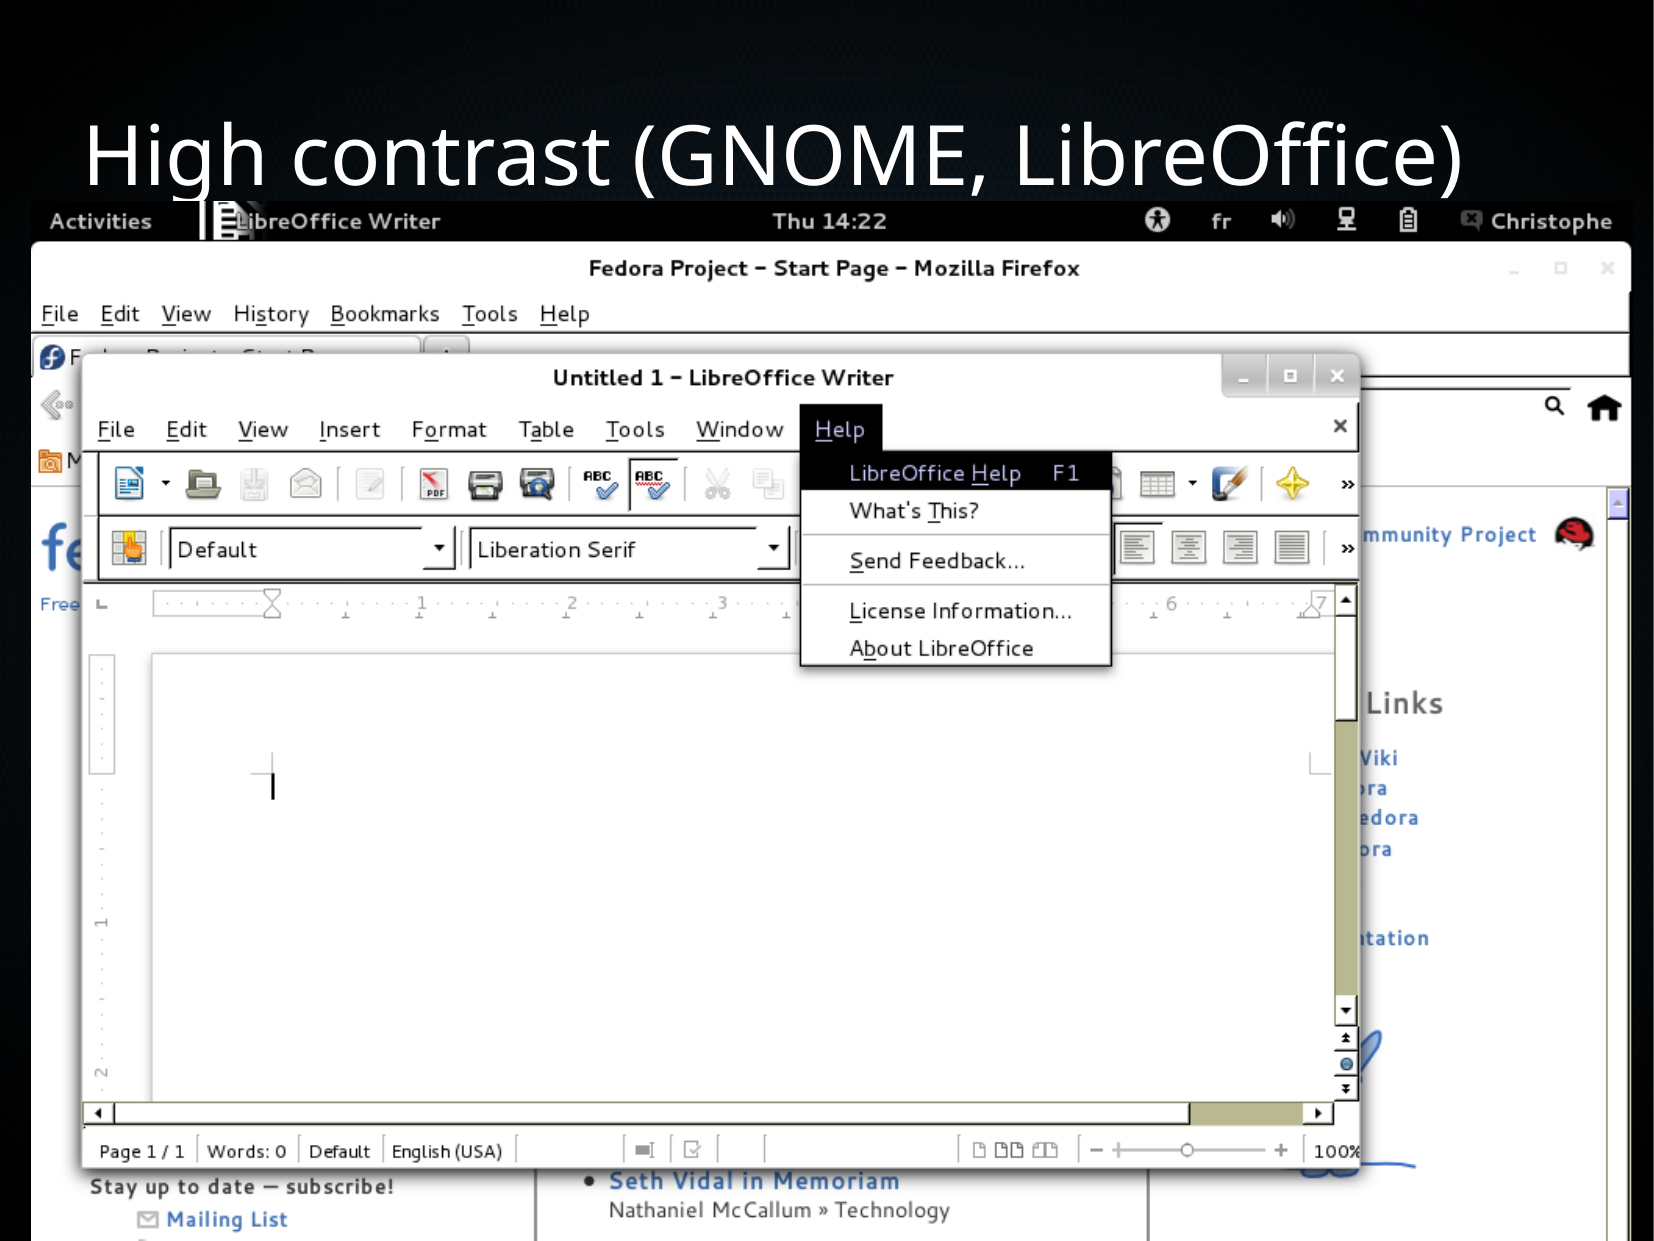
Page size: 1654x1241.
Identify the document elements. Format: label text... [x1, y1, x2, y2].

title High contrast (GNOME, LibreOffice) [82, 49, 1571, 201]
picture [0, 0, 1654, 1241]
